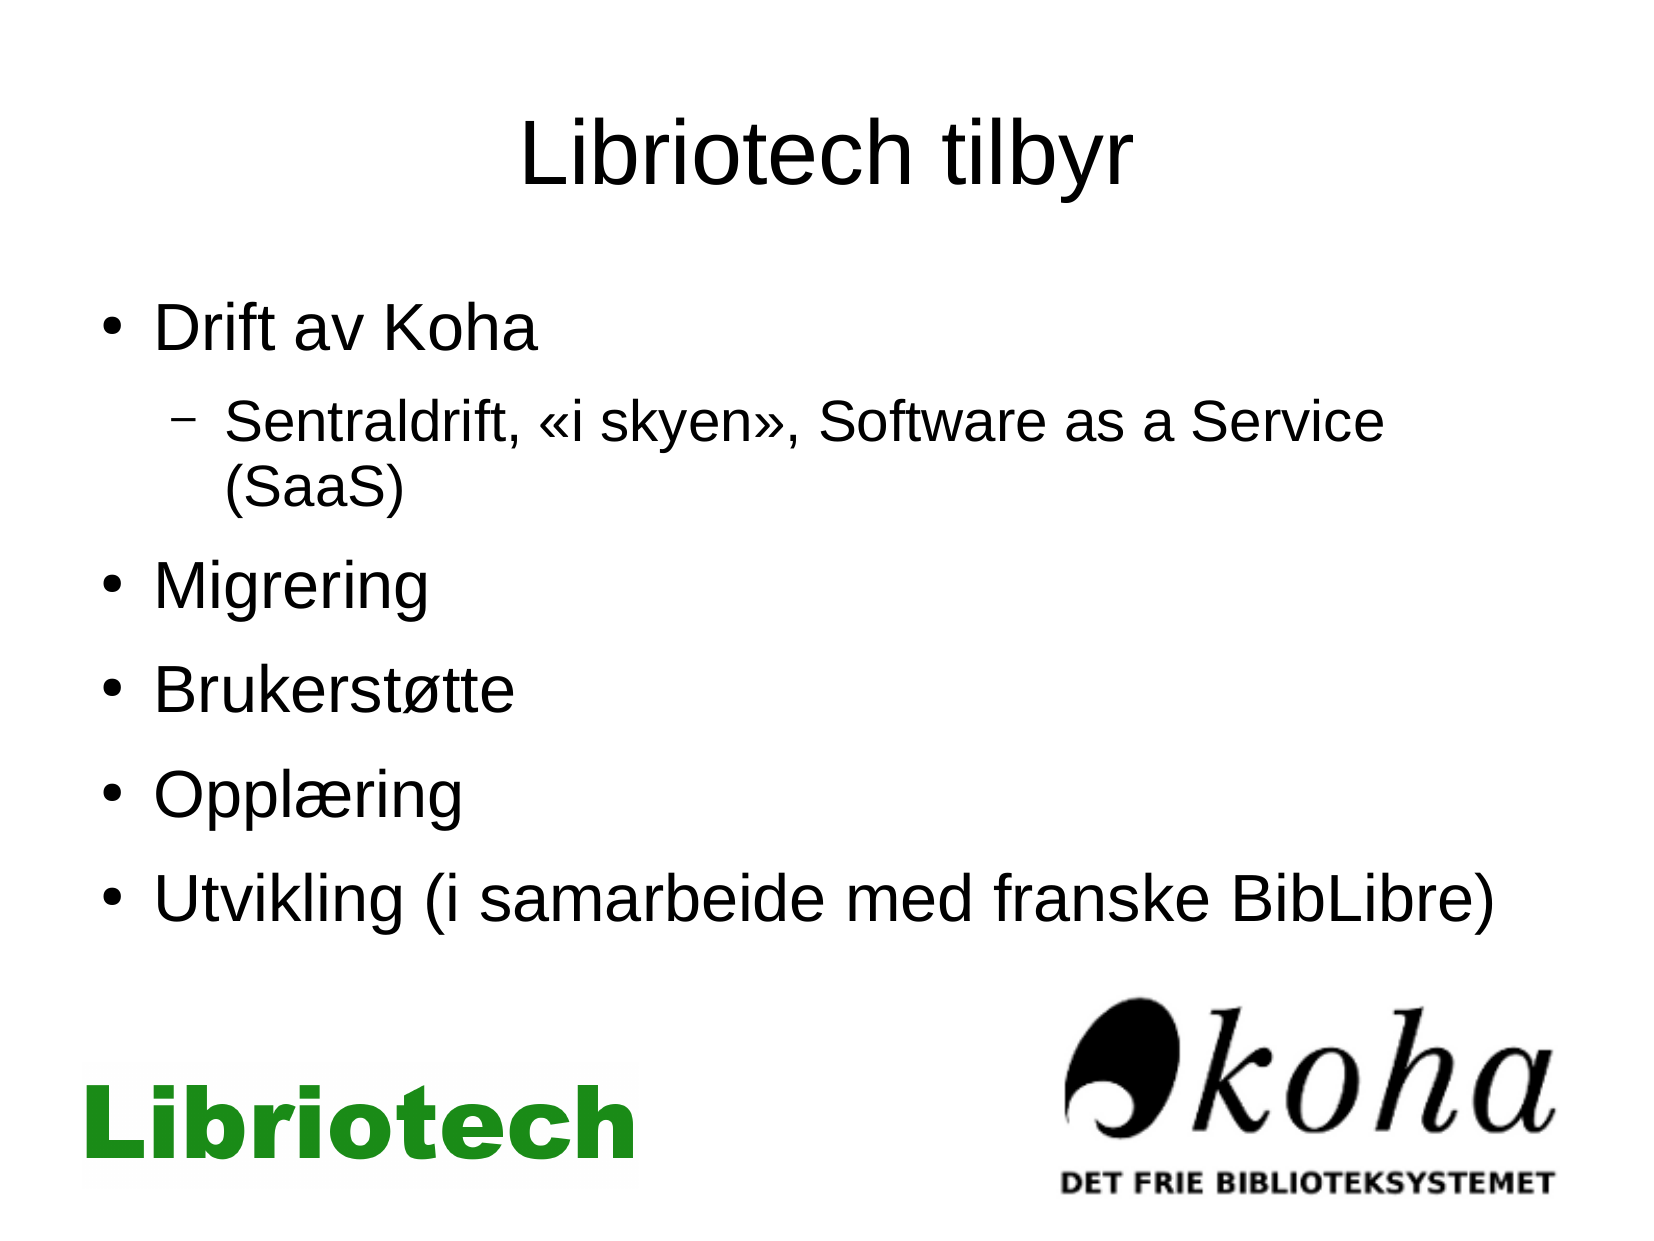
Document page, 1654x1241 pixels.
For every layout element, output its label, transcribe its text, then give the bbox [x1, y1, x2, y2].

list Drift av Koha Sentraldrift, «i skyen», Software as a Service (SaaS) Migrering Brukerstøtte Opplæring Utvikling (i samarbeide med franske BibLibre) [82, 290, 1571, 957]
title Libriotech tilbyr [82, 49, 1571, 257]
picture [1051, 988, 1568, 1205]
picture [82, 1062, 639, 1189]
